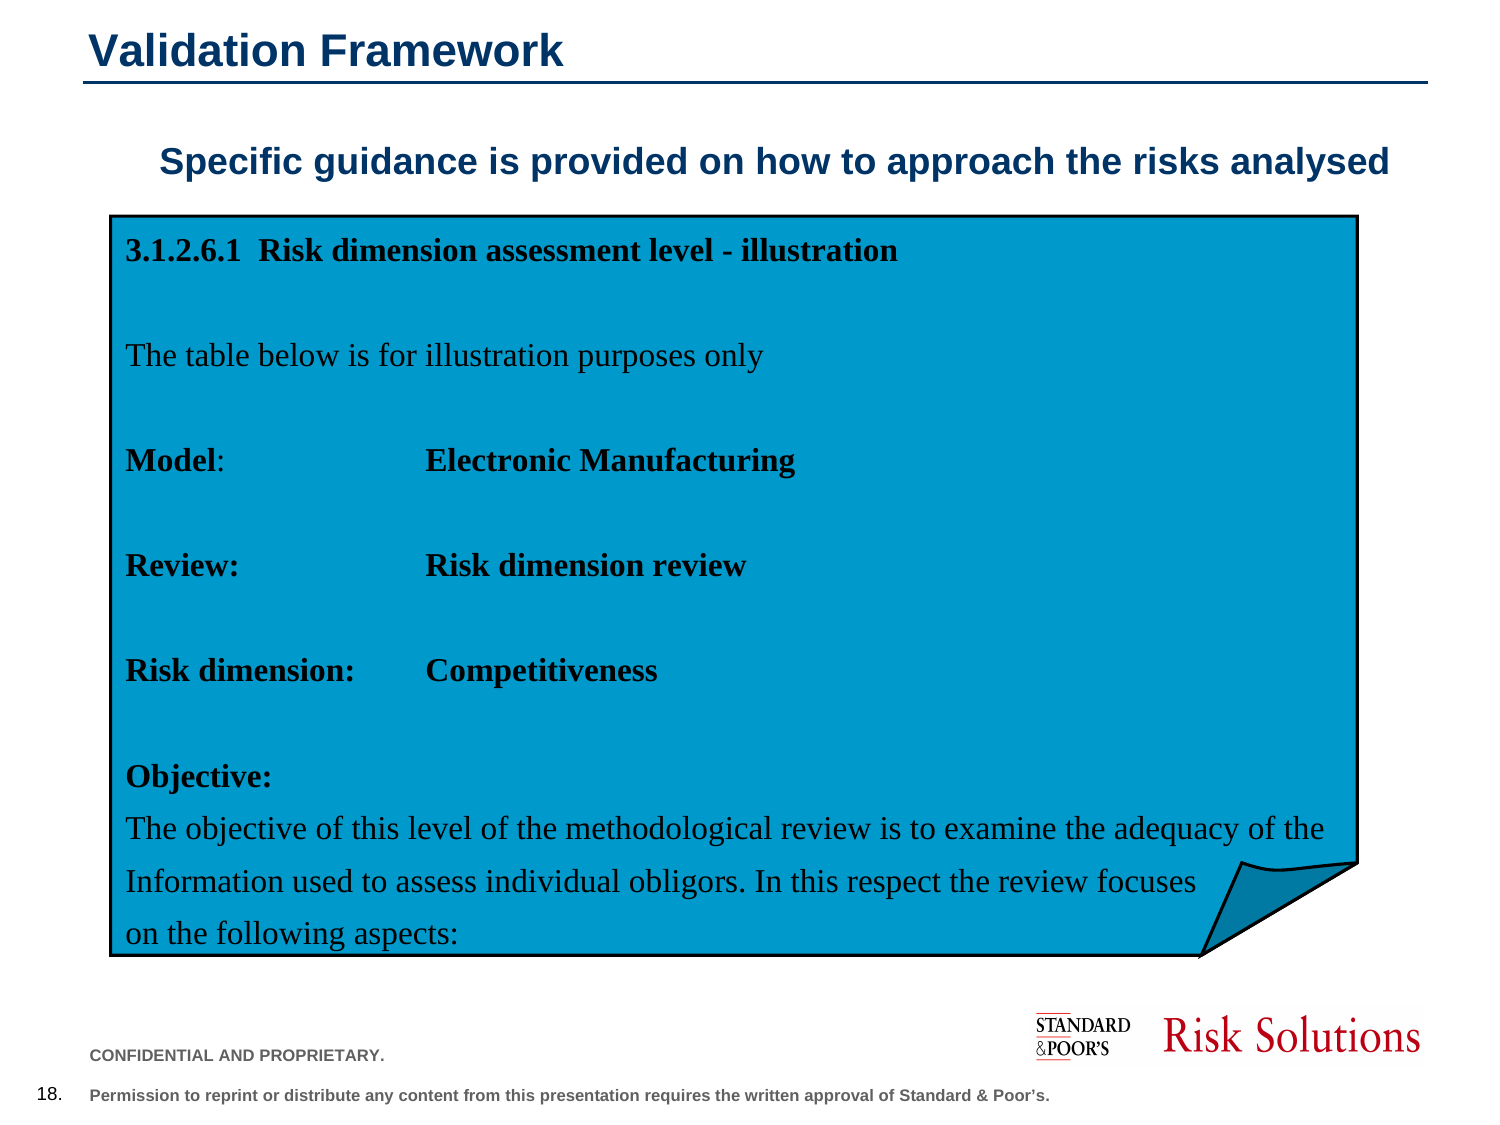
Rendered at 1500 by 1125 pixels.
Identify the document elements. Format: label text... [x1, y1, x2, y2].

text_box 3.1.2.6.1 Risk dimension assessment level - illustration The table below is for illustration purposes only Model: Electronic Manufacturing Review: Risk dimension review Risk dimension: Competitiveness Objective: The objective of this level of the methodological review is to examine the adequacy of the Information used to assess individual obligors. In this respect the review focuses on the following aspects: [110, 216, 1358, 956]
picture [1029, 1004, 1424, 1067]
title Validation Framework [73, 8, 1429, 85]
list Specific guidance is provided on how to approach the risks analysed [144, 120, 1441, 909]
